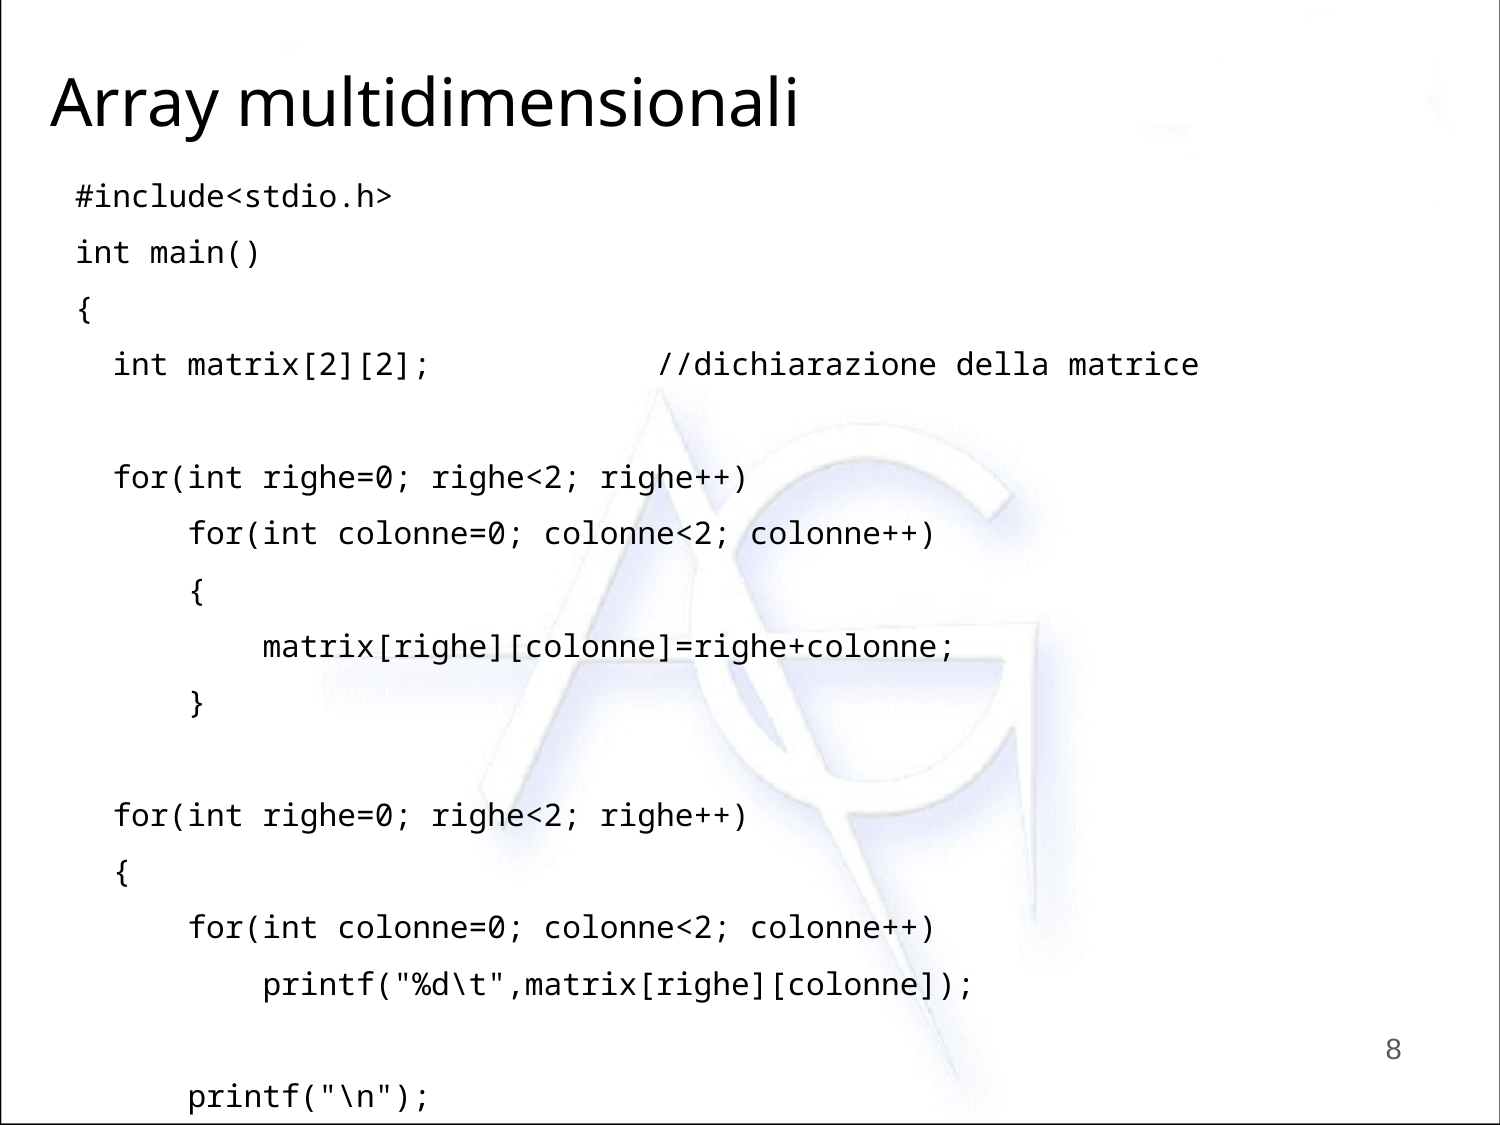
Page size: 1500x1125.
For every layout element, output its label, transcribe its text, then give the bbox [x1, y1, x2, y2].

title Array multidimensionali [49, 0, 1438, 213]
list #include<stdio.h> int main() { int matrix[2][2]; //dichiarazione della matrice for(int righe=0; righe<2; righe++) for(int colonne=0; colonne<2; colonne++) { matrix[righe][colonne]=righe+colonne; } for(int righe=0; righe<2; righe++) { for(int colonne=0; colonne<2; colonne++) printf("%d\t",matrix[righe][colonne]); printf("\n"); } } [75, 173, 1417, 1111]
picture [0, 0, 1500, 1125]
